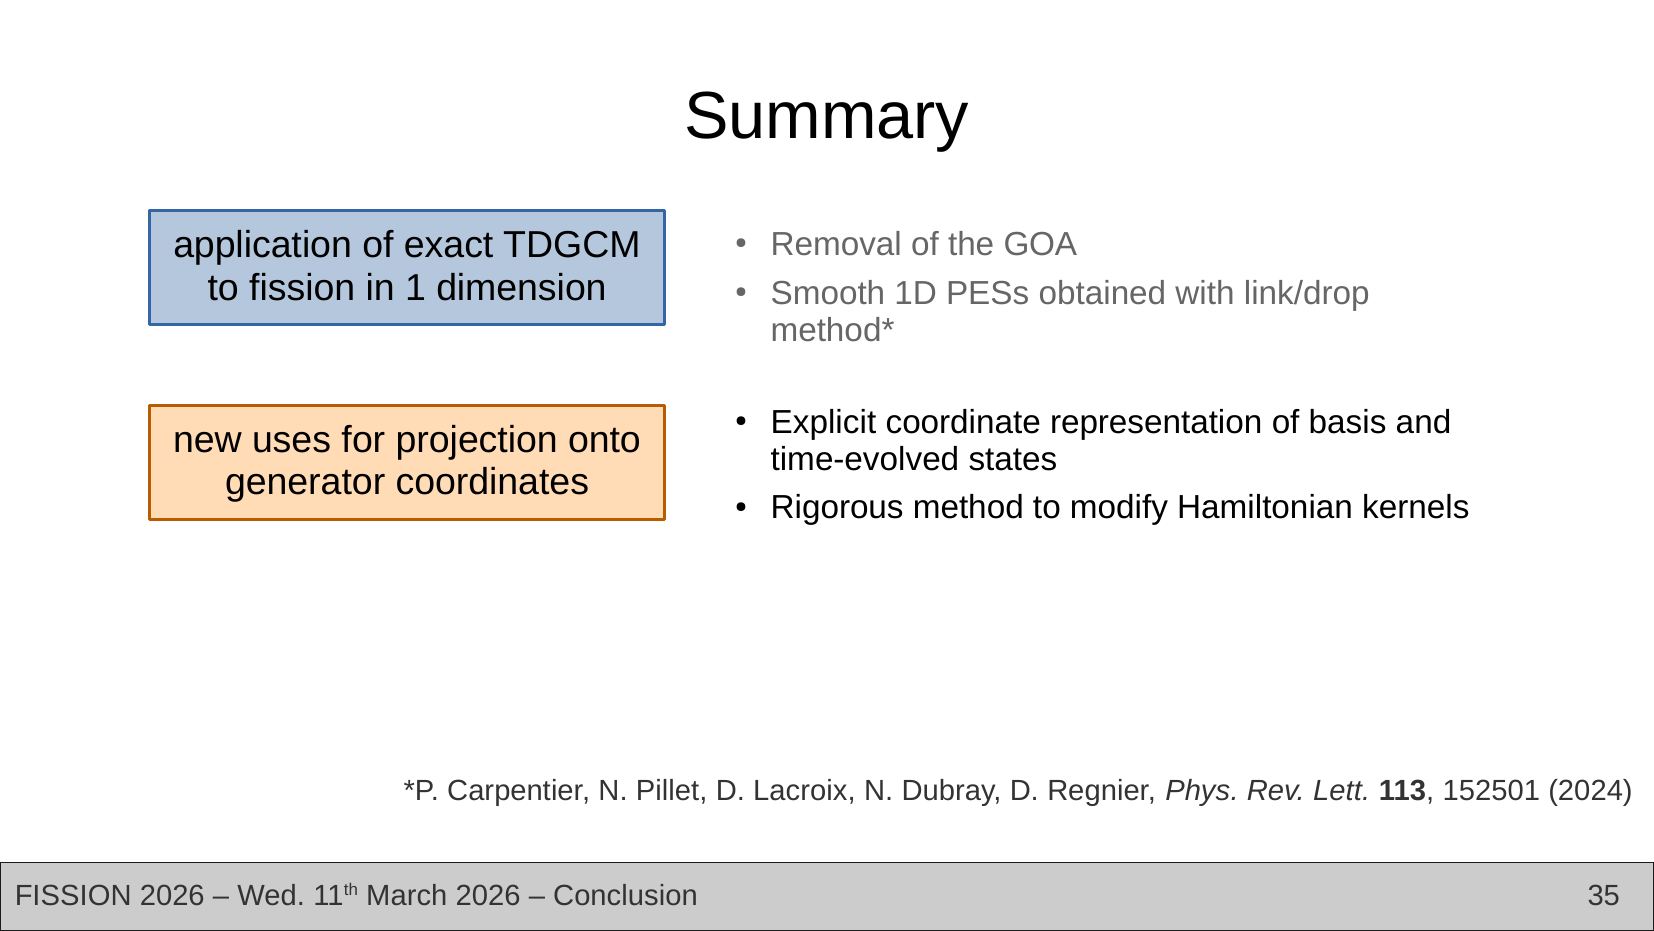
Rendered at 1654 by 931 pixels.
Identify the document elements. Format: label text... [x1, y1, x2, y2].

text_box [1264, 862, 1654, 931]
text_box [708, 206, 1536, 355]
text_box <number> [1471, 862, 1635, 929]
text_box [149, 405, 665, 520]
text_box Explicit coordinate representation of basis and time-evolved states Rigorous method to modify Hamiltonian kernels [720, 395, 1518, 537]
title Summary [165, 16, 1489, 214]
text_box [149, 210, 665, 325]
text_box new uses for projection onto generator coordinates [156, 411, 659, 518]
text_box *P. Carpentier, N. Pillet, D. Lacroix, N. Dubray, D. Regnier, Phys. Rev. Lett. 113, 152501 (2024) [265, 766, 1648, 862]
text_box FISSION 2026 – Wed. 11th March 2026 – Conclusion [0, 854, 1264, 931]
text_box application of exact TDGCM to fission in 1 dimension [156, 216, 659, 323]
